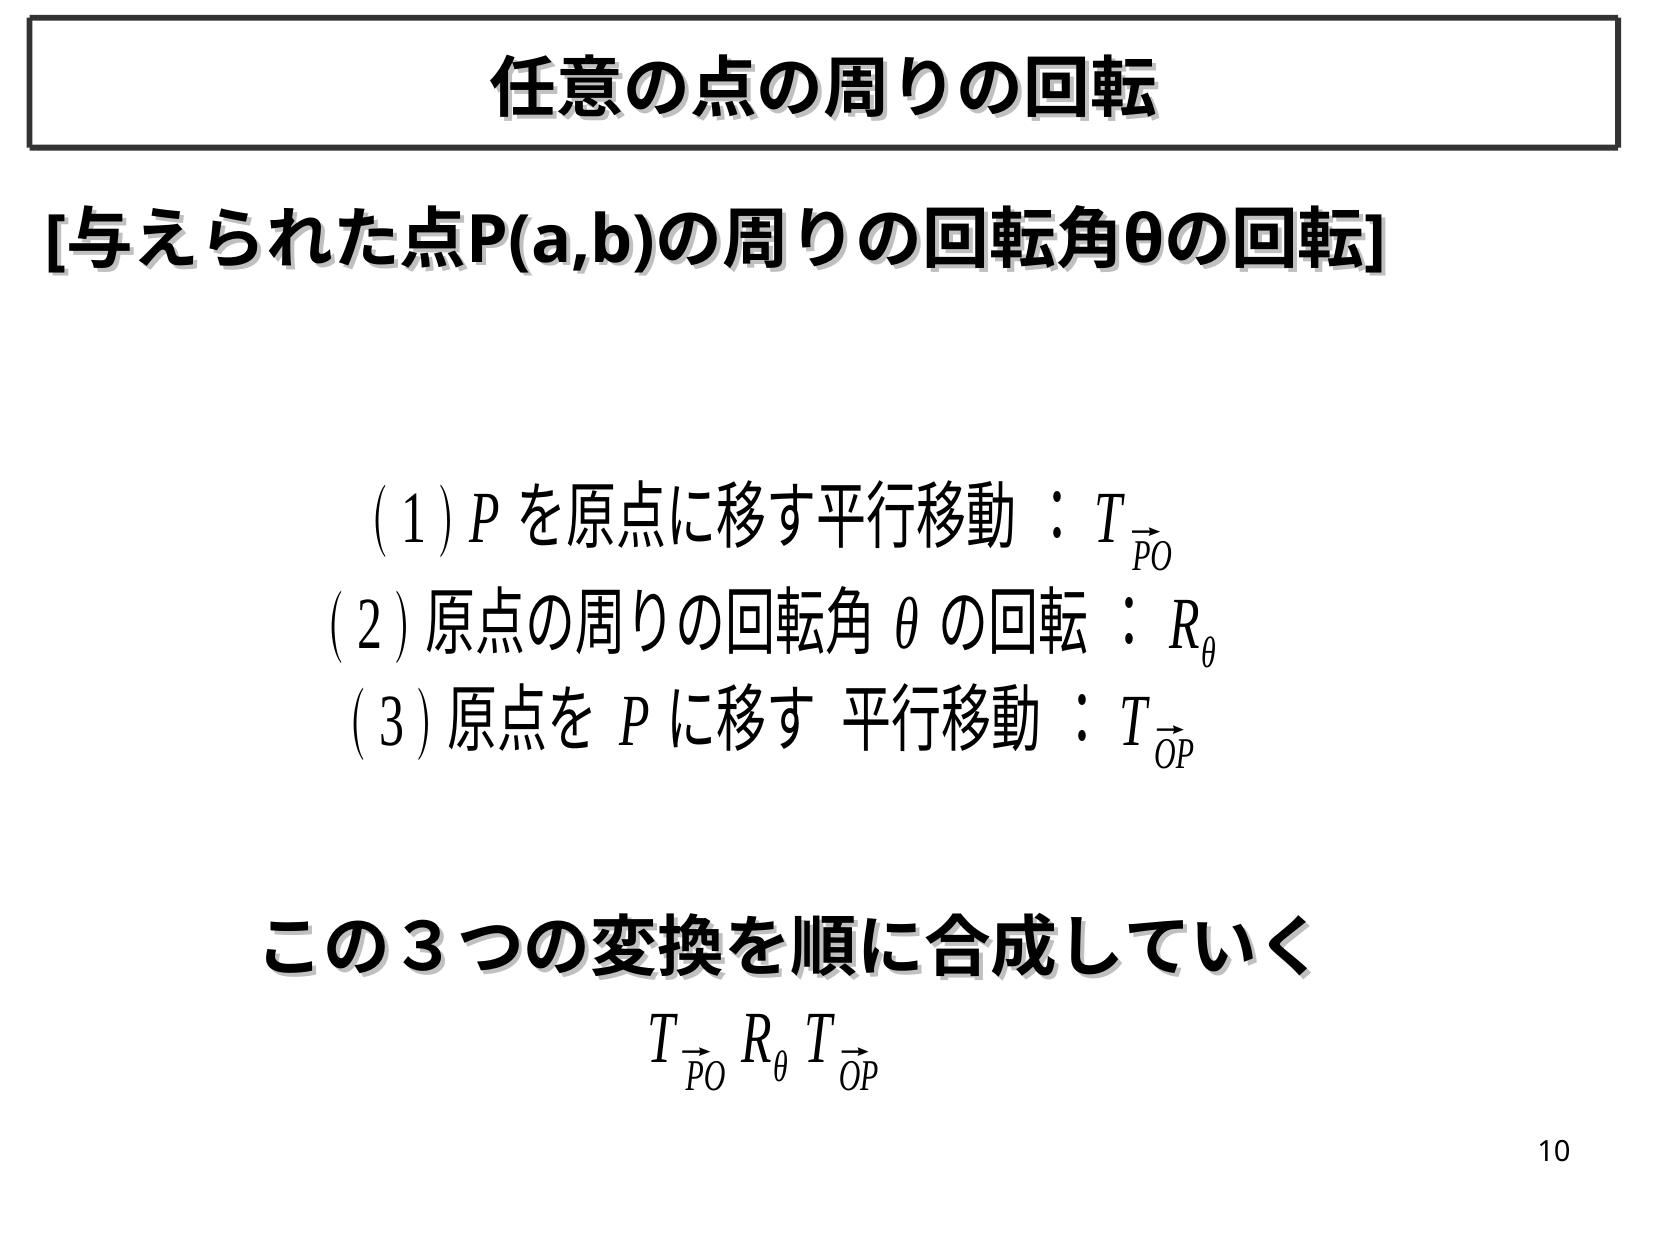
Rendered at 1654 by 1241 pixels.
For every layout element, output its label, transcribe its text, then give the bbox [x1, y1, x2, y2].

chart [307, 478, 1228, 781]
text_box この３つの変換を順に合成していく [242, 885, 1324, 975]
text_box [与えられた点P(a,b)の周りの回転角θの回転] [29, 177, 1441, 266]
chart [626, 998, 892, 1099]
text_box 任意の点の周りの回転 [29, 17, 1619, 148]
